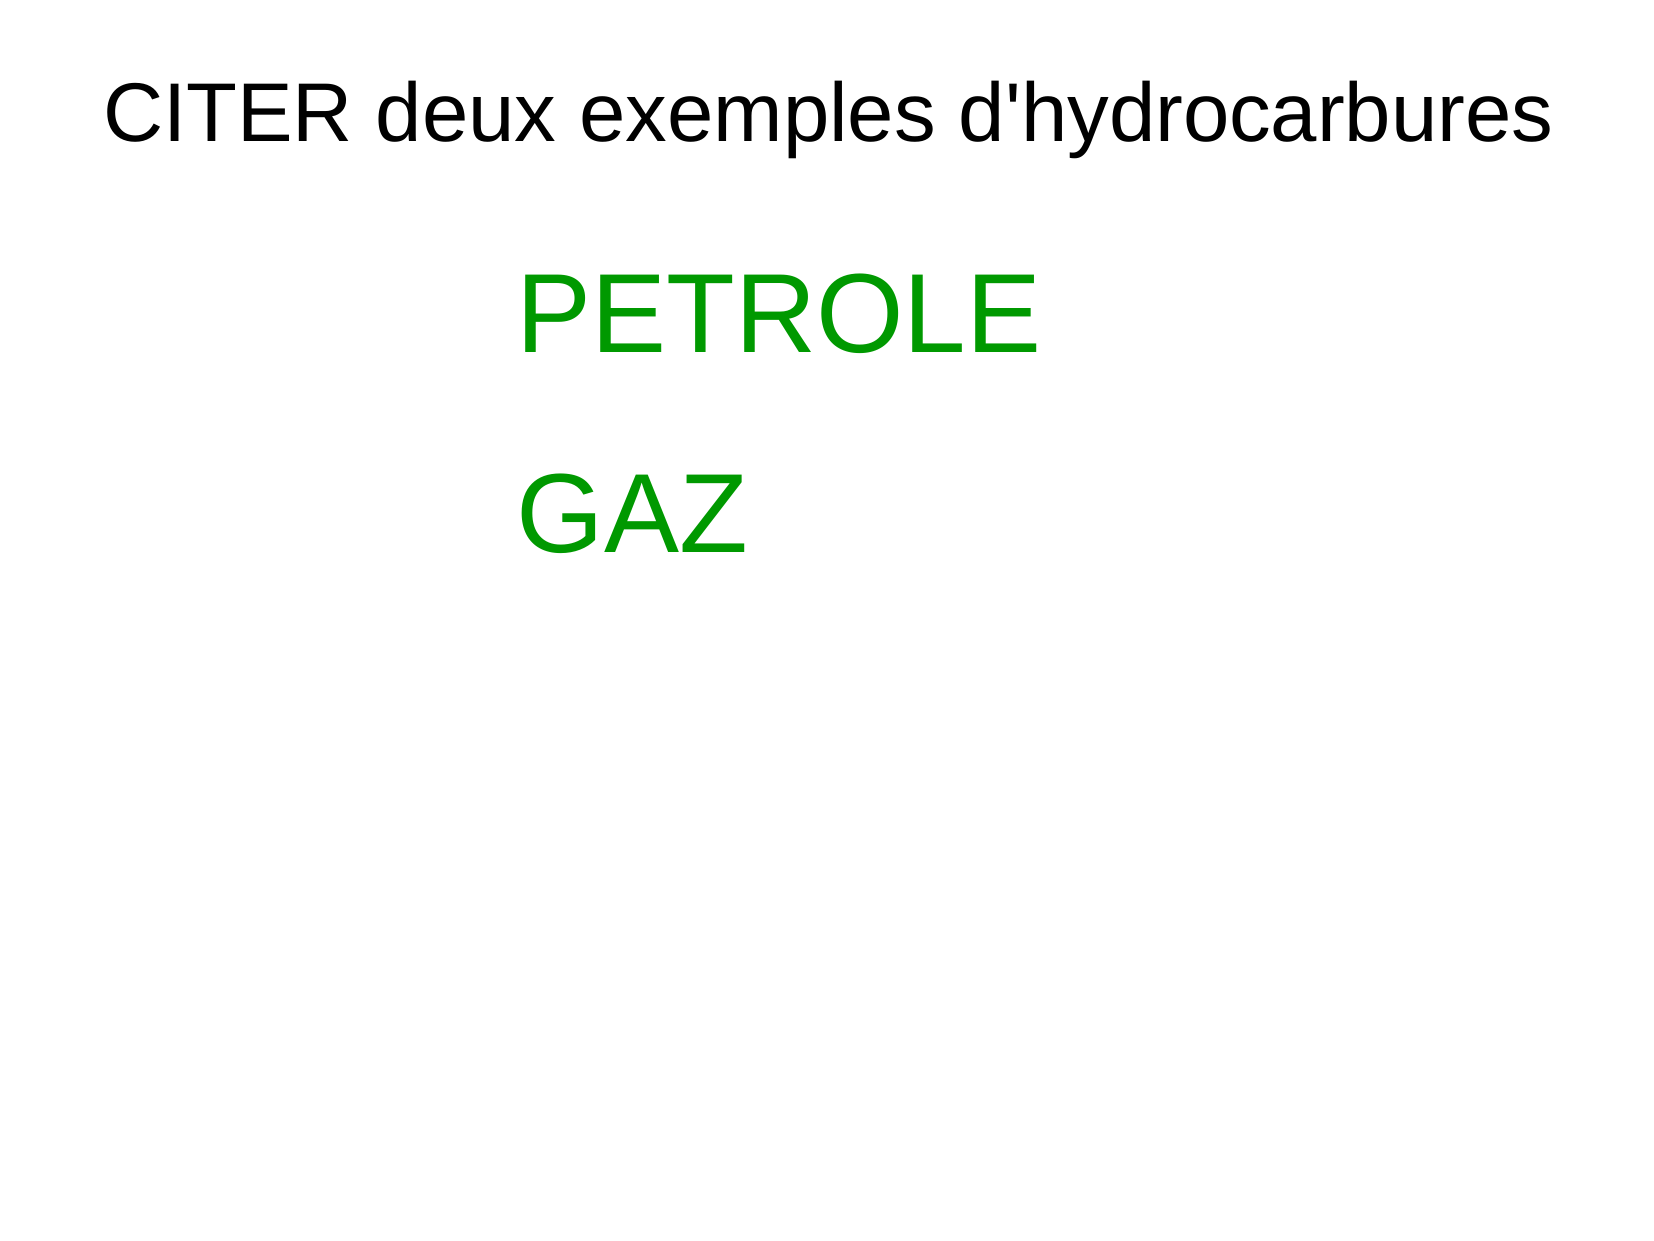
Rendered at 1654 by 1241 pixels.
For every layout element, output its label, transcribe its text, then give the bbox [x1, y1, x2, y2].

text_box PETROLE [501, 243, 1329, 384]
text_box CITER deux exemples d'hydrocarbures [88, 59, 1625, 167]
text_box GAZ [501, 442, 1329, 584]
